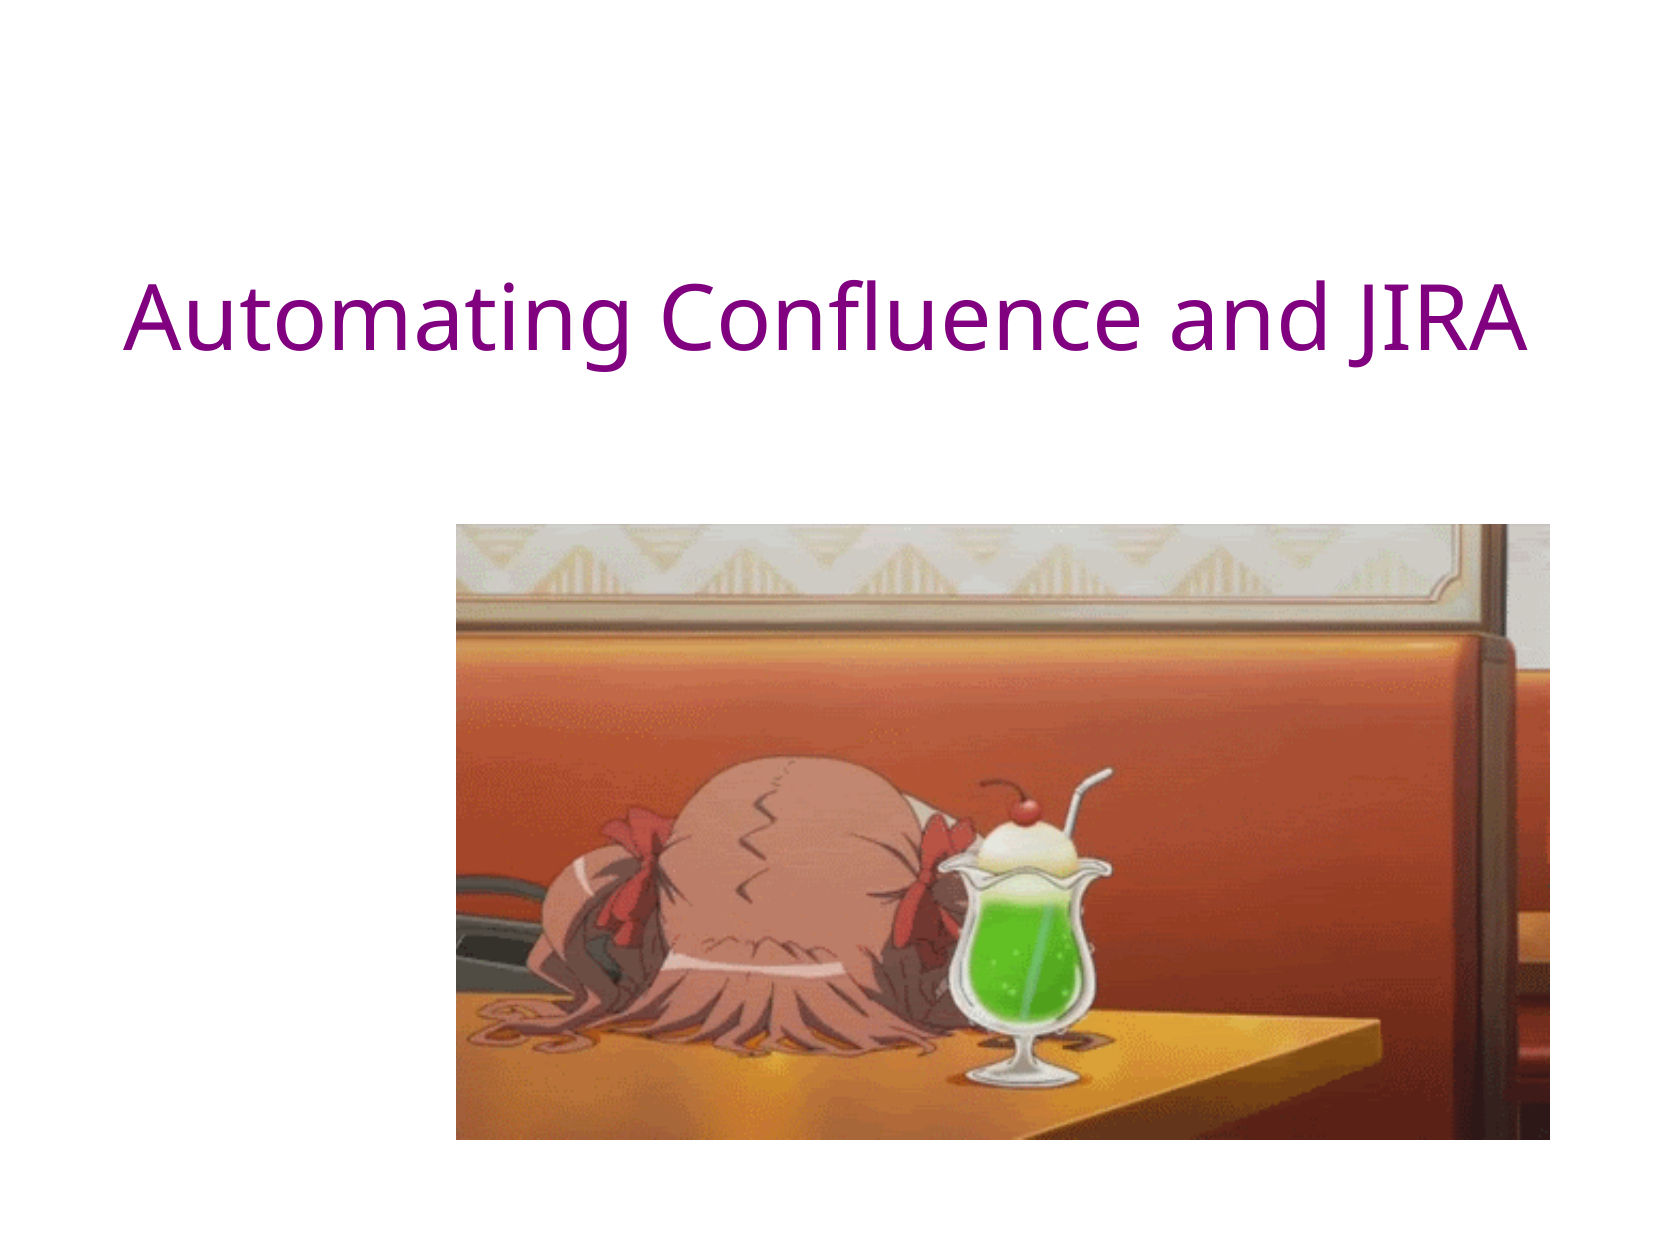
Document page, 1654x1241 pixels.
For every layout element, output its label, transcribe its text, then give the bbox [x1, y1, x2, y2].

picture [456, 524, 1550, 1140]
subtitle Automating Confluence and JIRA [82, 0, 1571, 795]
